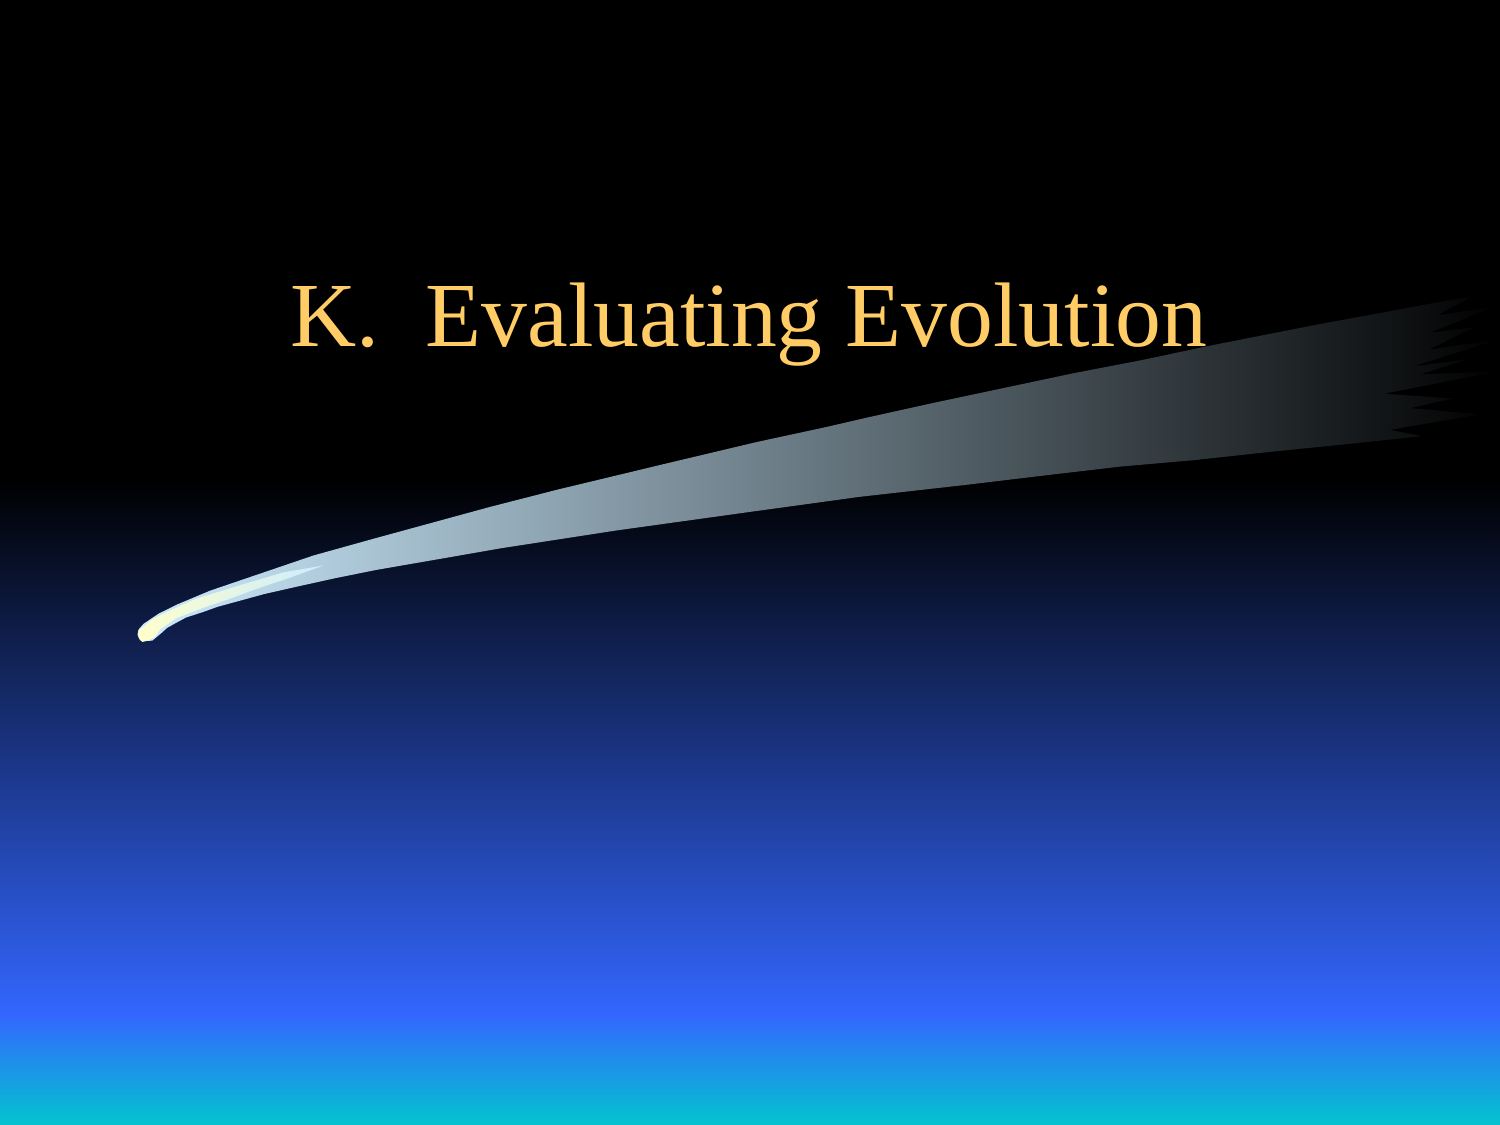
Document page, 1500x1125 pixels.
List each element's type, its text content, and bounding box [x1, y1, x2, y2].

title K. Evaluating Evolution [112, 185, 1388, 374]
